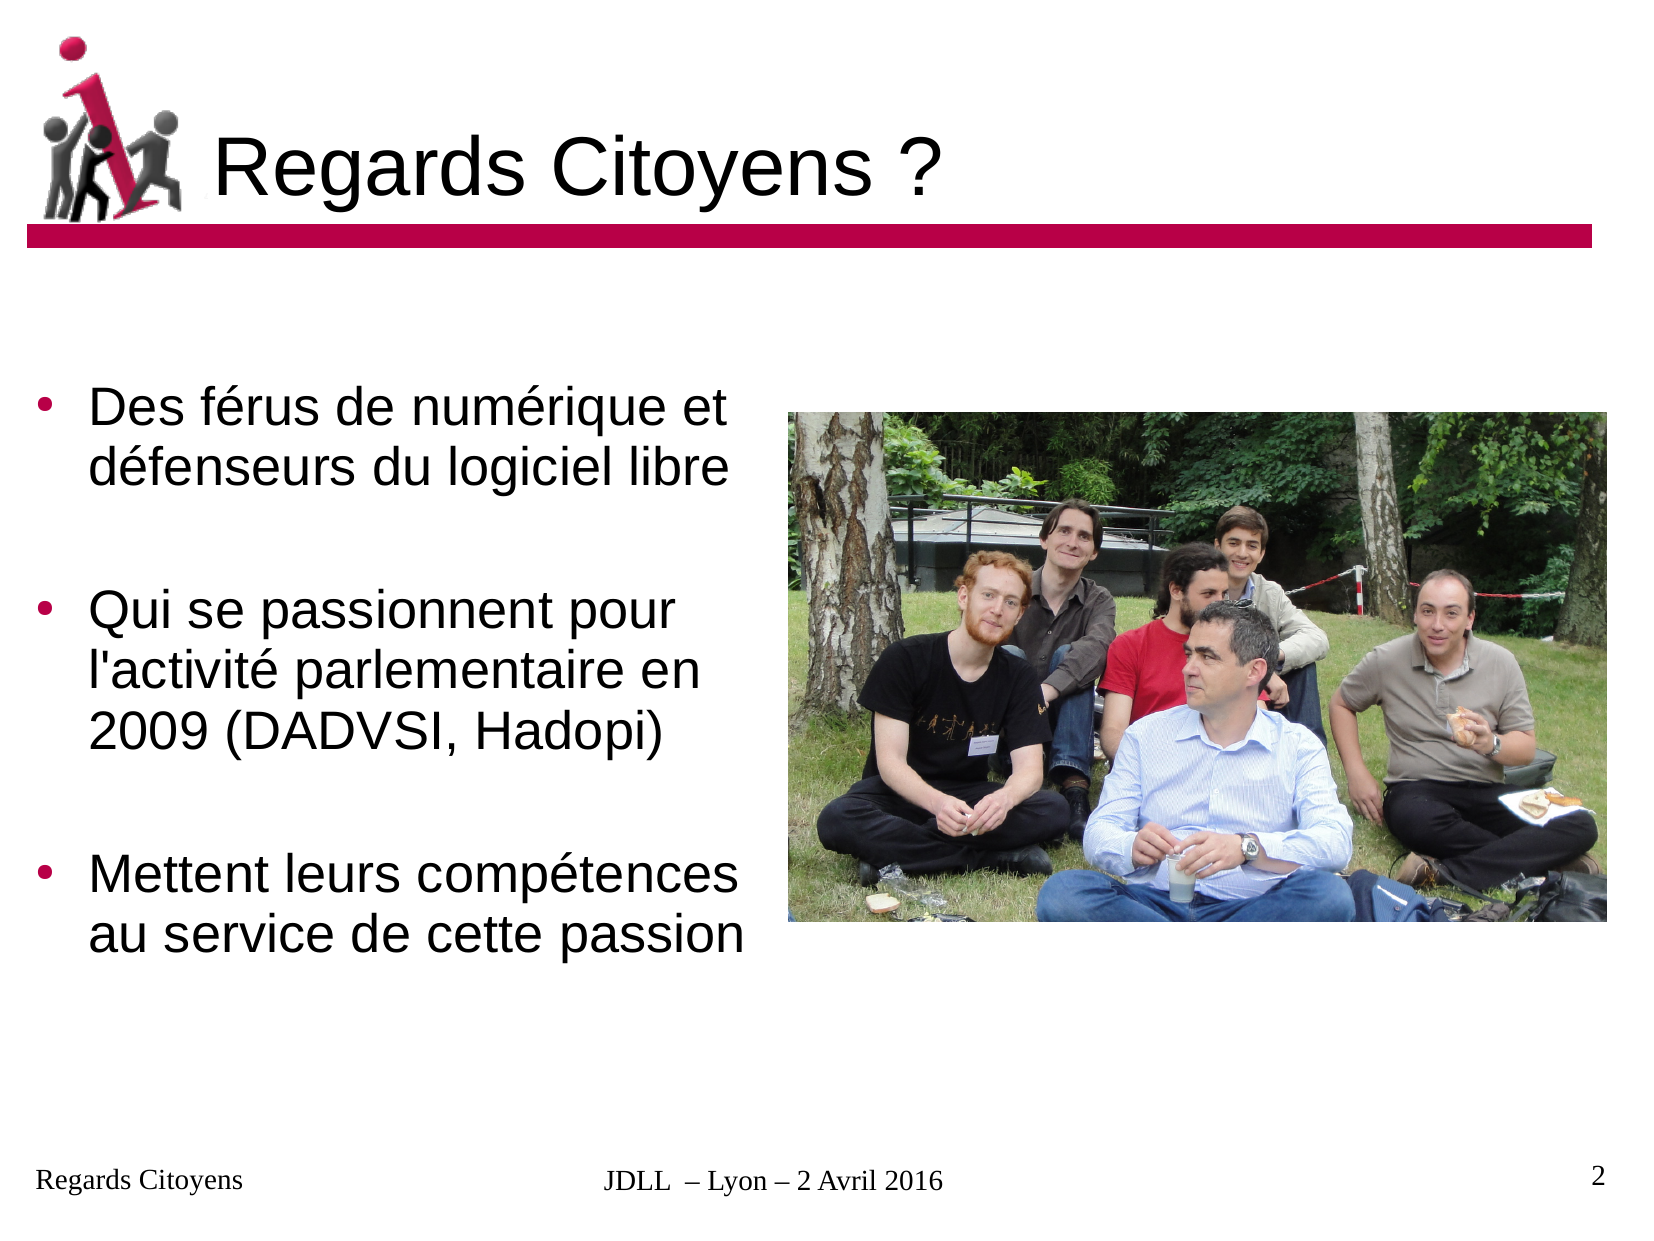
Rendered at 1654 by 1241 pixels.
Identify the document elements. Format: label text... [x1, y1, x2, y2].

picture [27, 31, 208, 224]
title Regards Citoyens ? [212, 70, 1565, 264]
picture [788, 412, 1607, 922]
list Des férus de numérique et défenseurs du logiciel libre Qui se passionnent pour l'activité parlementaire en 2009 (DADVSI, Hadopi) Mettent leurs compétences au service de cette passion [17, 271, 756, 1091]
